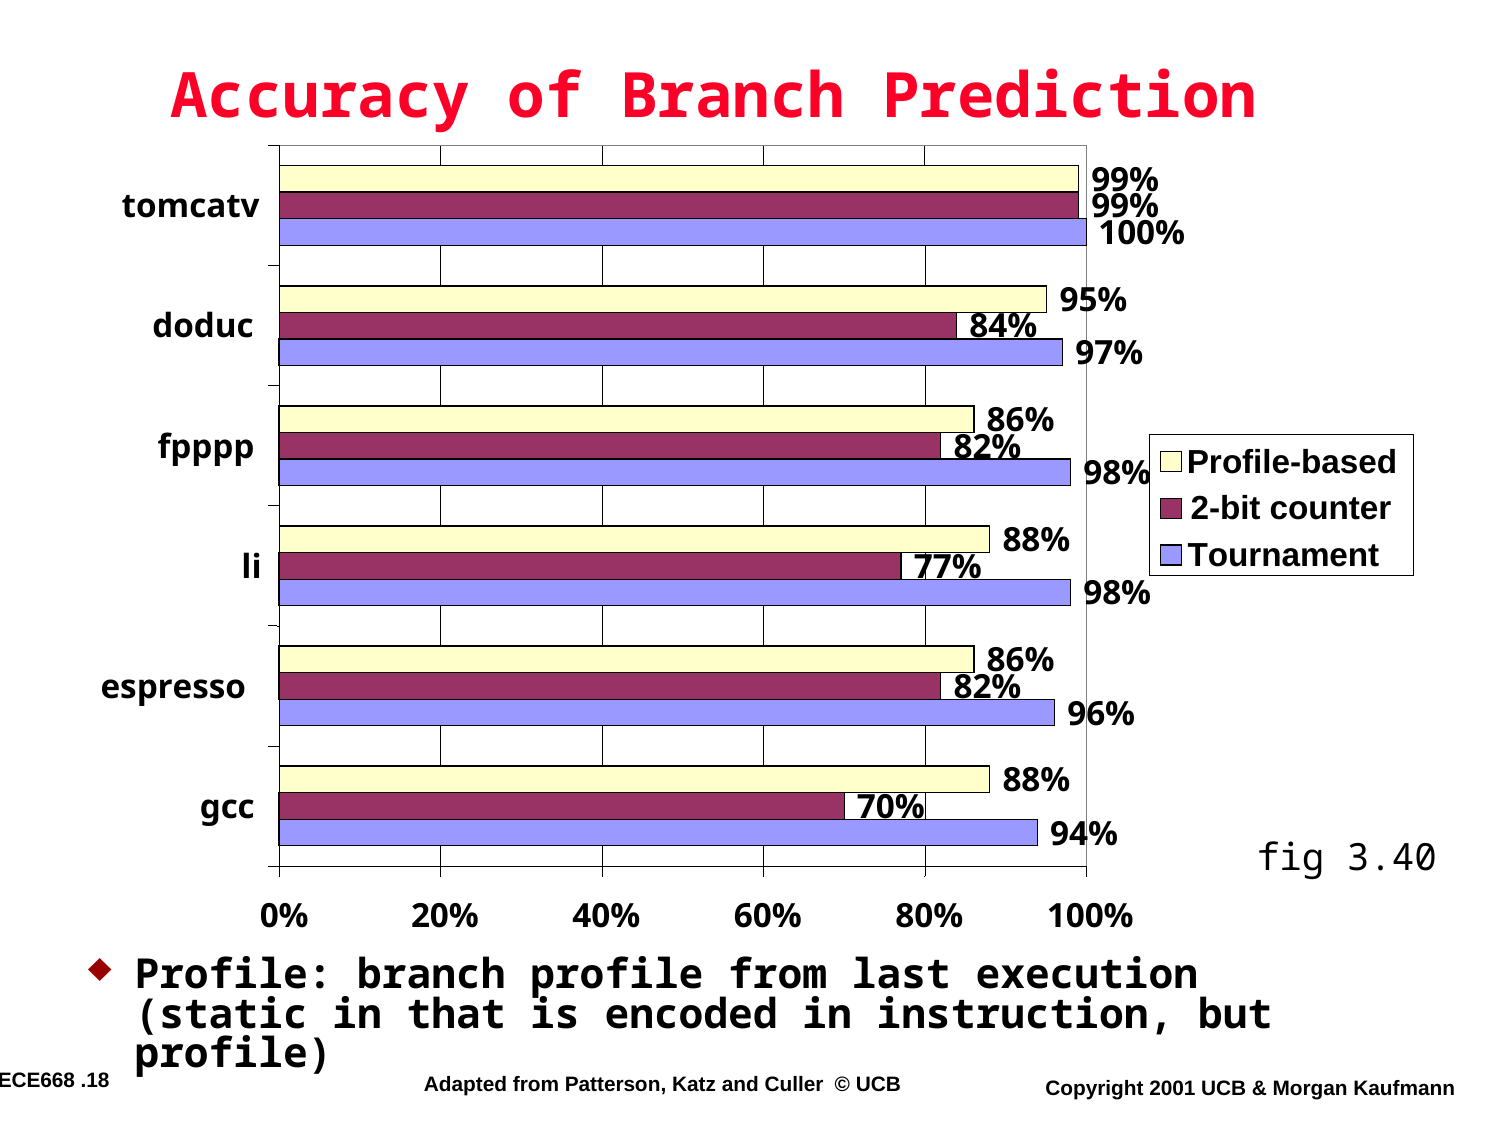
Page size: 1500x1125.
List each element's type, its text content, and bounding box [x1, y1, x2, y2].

text_box [1149, 434, 1414, 576]
text_box gcc [206, 804, 213, 814]
text_box gcc [199, 785, 255, 826]
text_box 82% [953, 665, 1022, 706]
text_box 40% [572, 893, 641, 934]
text_box espresso [100, 665, 247, 706]
text_box [280, 406, 1071, 486]
text_box [280, 165, 1087, 246]
text_box li [241, 545, 263, 586]
title Accuracy of Branch Prediction [126, 46, 1302, 147]
text_box Profile-based [1186, 440, 1398, 480]
text_box fig 3.40 [1242, 824, 1452, 886]
text_box [280, 766, 1038, 846]
text_box 88% [1002, 758, 1071, 799]
text_box Tournament [1187, 533, 1380, 574]
text_box 84% [969, 304, 1038, 345]
text_box tomcatv [121, 184, 261, 225]
text_box [280, 646, 1055, 726]
text_box 98% [1083, 451, 1149, 492]
text_box 99% [1091, 199, 1160, 225]
list Profile: branch profile from last execution (static in that is encoded in instruction, but profile) [73, 949, 1299, 1085]
text_box 94% [1050, 811, 1119, 852]
text_box 96% [1067, 691, 1136, 732]
text_box 97% [1075, 331, 1144, 372]
text_box 95% [1059, 278, 1128, 319]
text_box 100% [1142, 225, 1149, 240]
text_box [280, 526, 1071, 606]
text_box [280, 285, 1063, 366]
text_box 100% [1046, 893, 1134, 934]
text_box fpppp [157, 424, 255, 465]
text_box doduc [152, 304, 254, 345]
text_box 98% [1083, 571, 1152, 612]
text_box 20% [411, 893, 480, 934]
text_box 86% [986, 638, 1055, 679]
text_box 0% [259, 893, 309, 934]
text_box 99% [1091, 158, 1160, 199]
text_box 100% [1098, 211, 1186, 252]
text_box 86% [986, 398, 1055, 439]
text_box 77% [913, 545, 983, 586]
text_box 2-bit counter [1181, 486, 1392, 527]
text_box 60% [733, 893, 803, 934]
text_box 88% [1002, 518, 1071, 559]
text_box 80% [895, 893, 964, 934]
text_box 82% [953, 424, 1022, 465]
text_box 100% [1123, 225, 1130, 240]
text_box 70% [856, 785, 925, 826]
